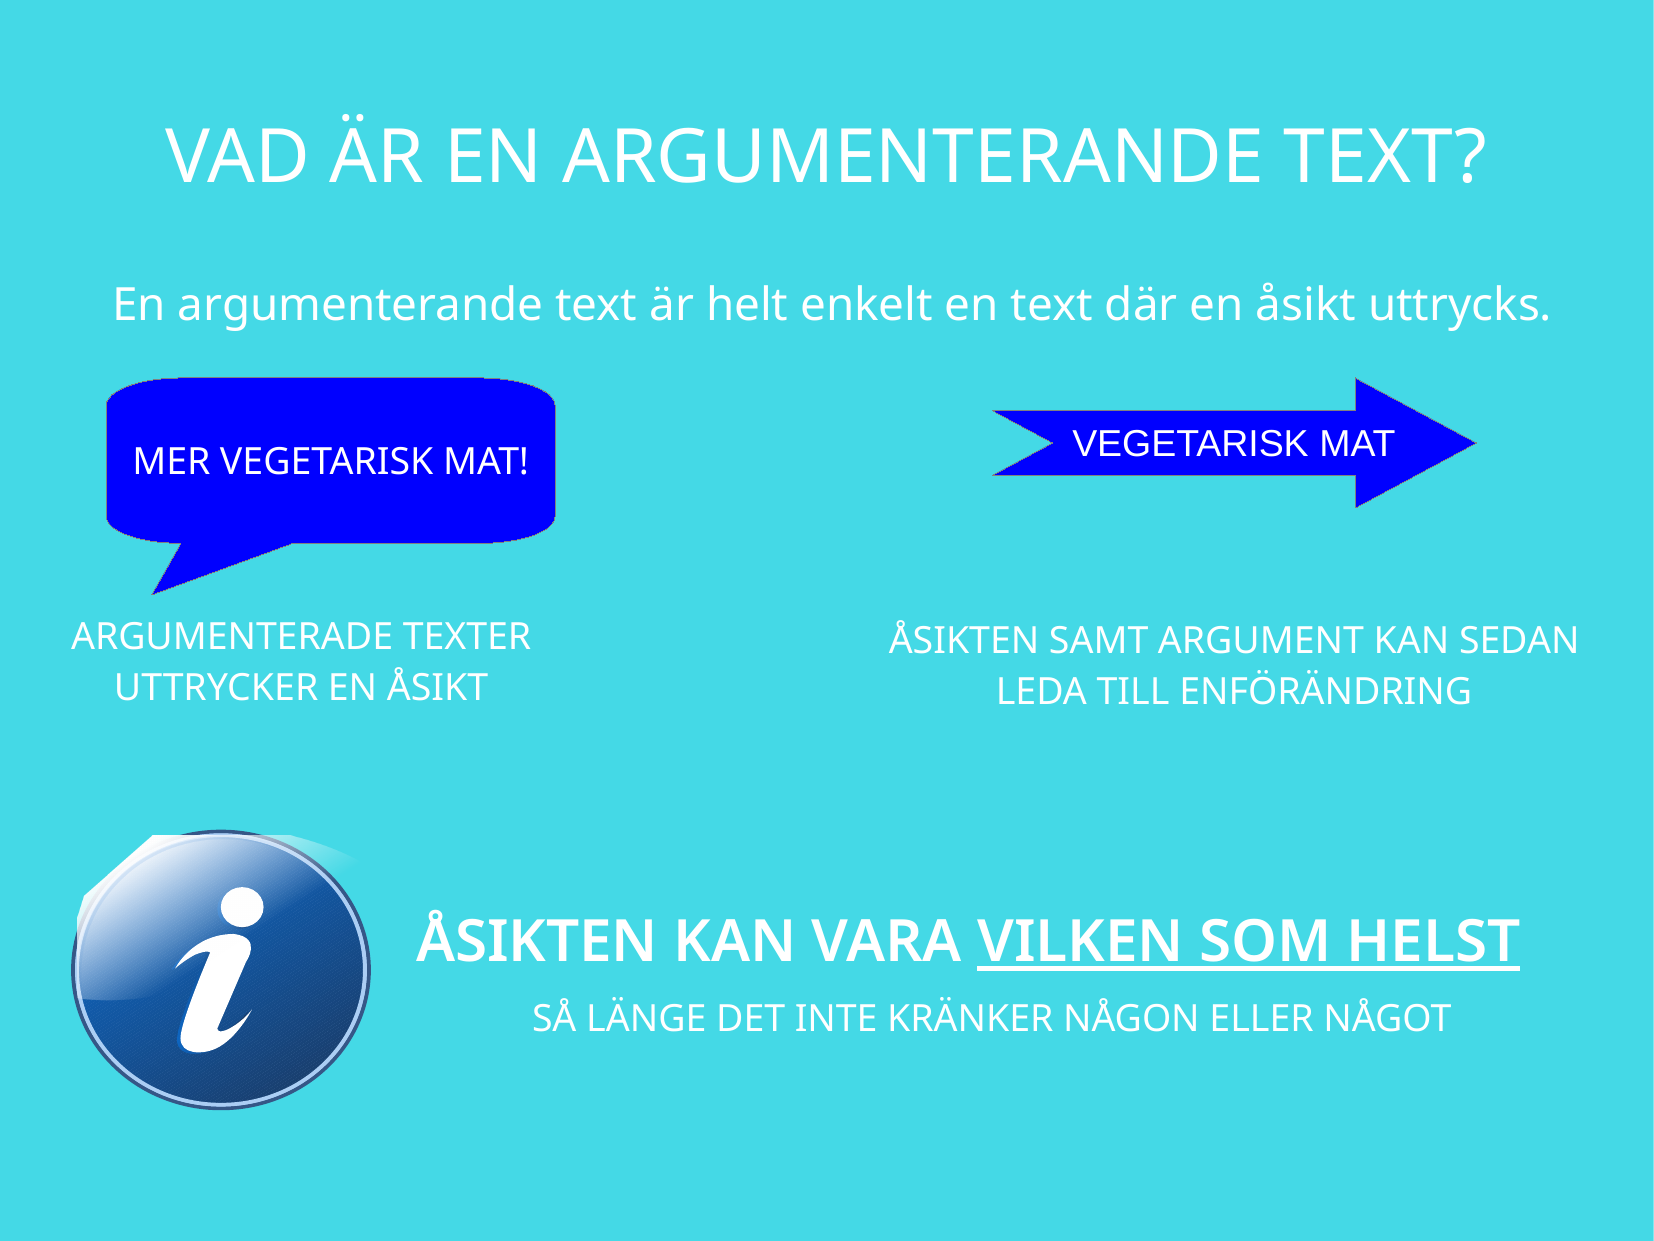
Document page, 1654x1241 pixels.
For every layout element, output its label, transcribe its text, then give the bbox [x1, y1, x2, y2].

text_box ÅSIKTEN SAMT ARGUMENT KAN SEDAN LEDA TILL ENFÖRÄNDRING [850, 606, 1619, 721]
text_box MER VEGETARISK MAT! [106, 377, 556, 595]
text_box SÅ LÄNGE DET INTE KRÄNKER NÅGON ELLER NÅGOT [366, 984, 1619, 1099]
picture [0, 0, 1654, 1241]
title VAD ÄR EN ARGUMENTERANDE TEXT? [82, 49, 1571, 257]
text_box ARGUMENTERADE TEXTER UTTRYCKER EN ÅSIKT [0, 602, 686, 717]
text_box VEGETARISK MAT [992, 377, 1477, 508]
list En argumenterande text är helt enkelt en text där en åsikt uttrycks. [94, 271, 1583, 892]
text_box ÅSIKTEN KAN VARA VILKEN SOM HELST [401, 892, 1630, 1040]
